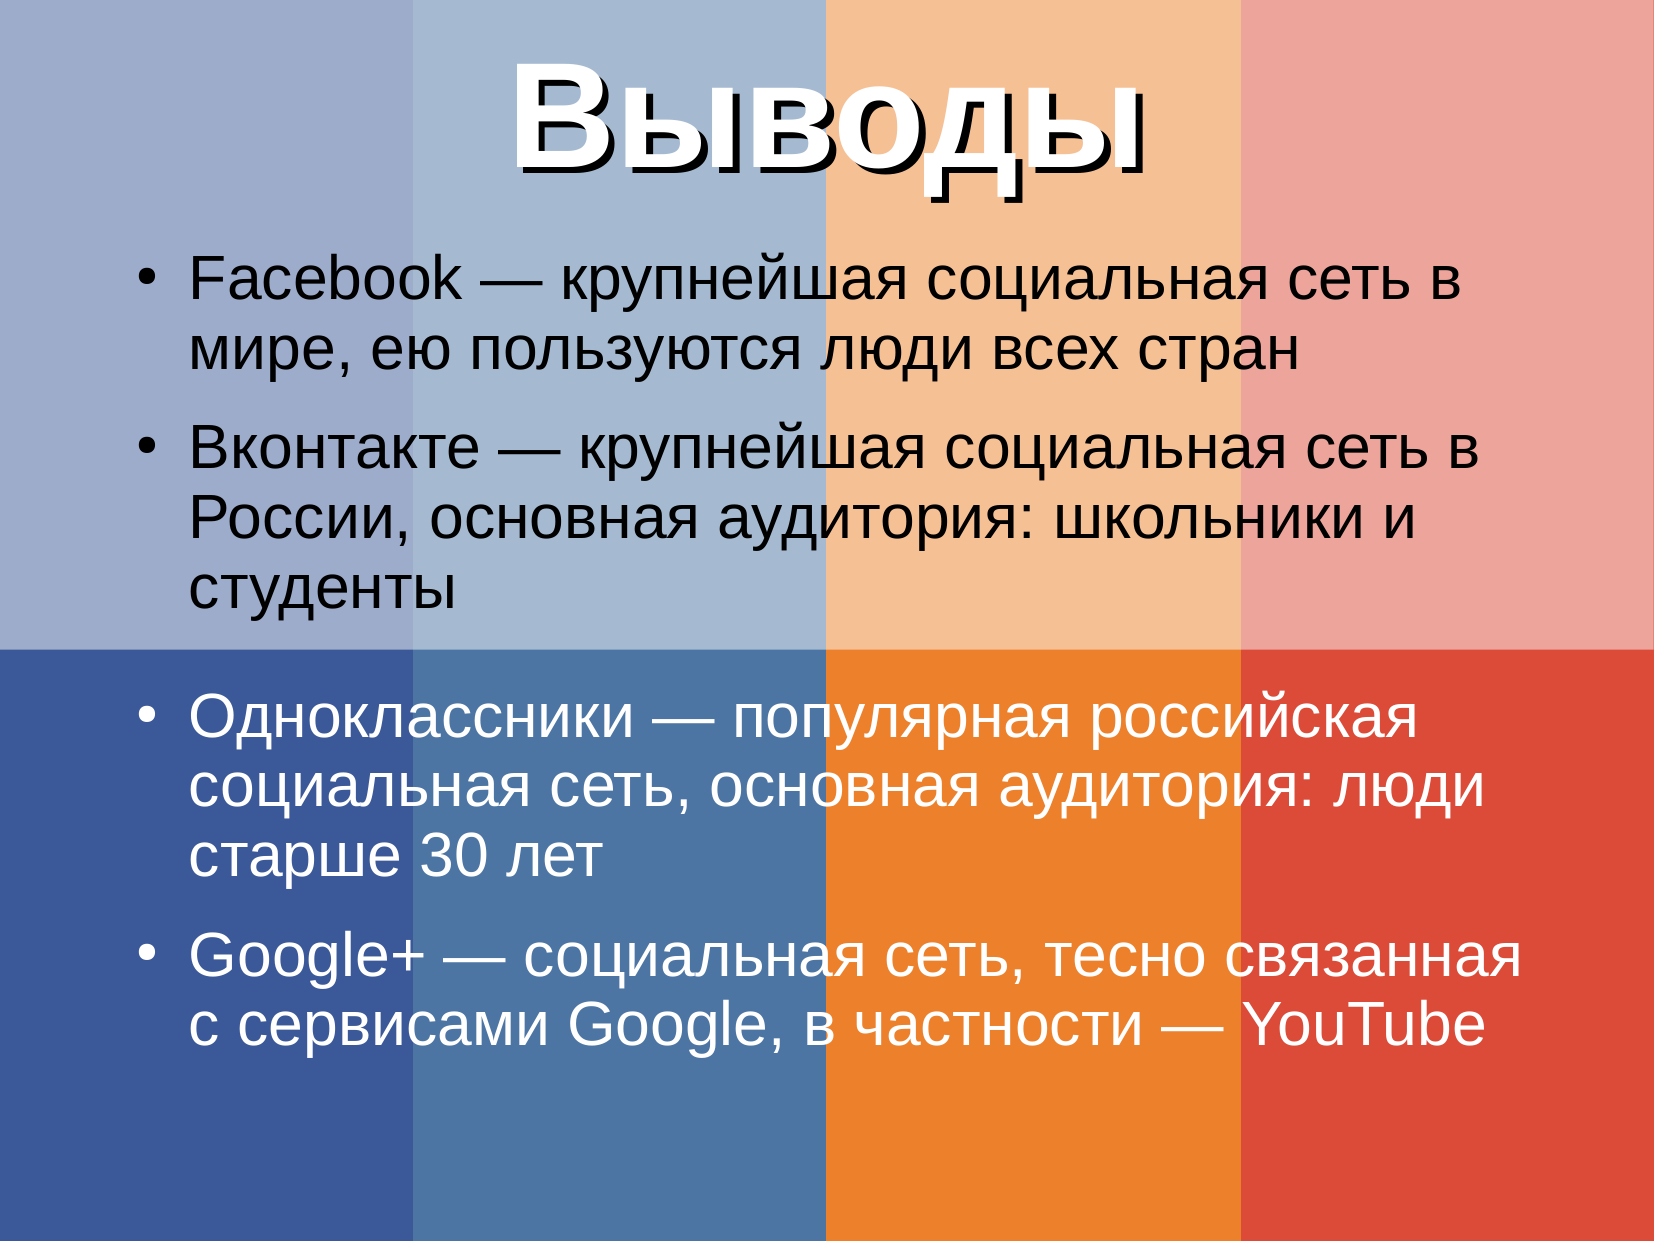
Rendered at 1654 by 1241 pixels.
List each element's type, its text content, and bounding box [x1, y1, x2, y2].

title Выводы [64, 0, 1589, 231]
list Facebook — крупнейшая социальная сеть в мире, ею пользуются люди всех стран Вконтакте — крупнейшая социальная сеть в России, основная аудитория: школьники и студенты Одноклассники — популярная российская социальная сеть, основная аудитория: люди старше 30 лет Google+ — социальная сеть, тесно связанная с сервисами Google, в частности — YouTube [118, 243, 1536, 963]
